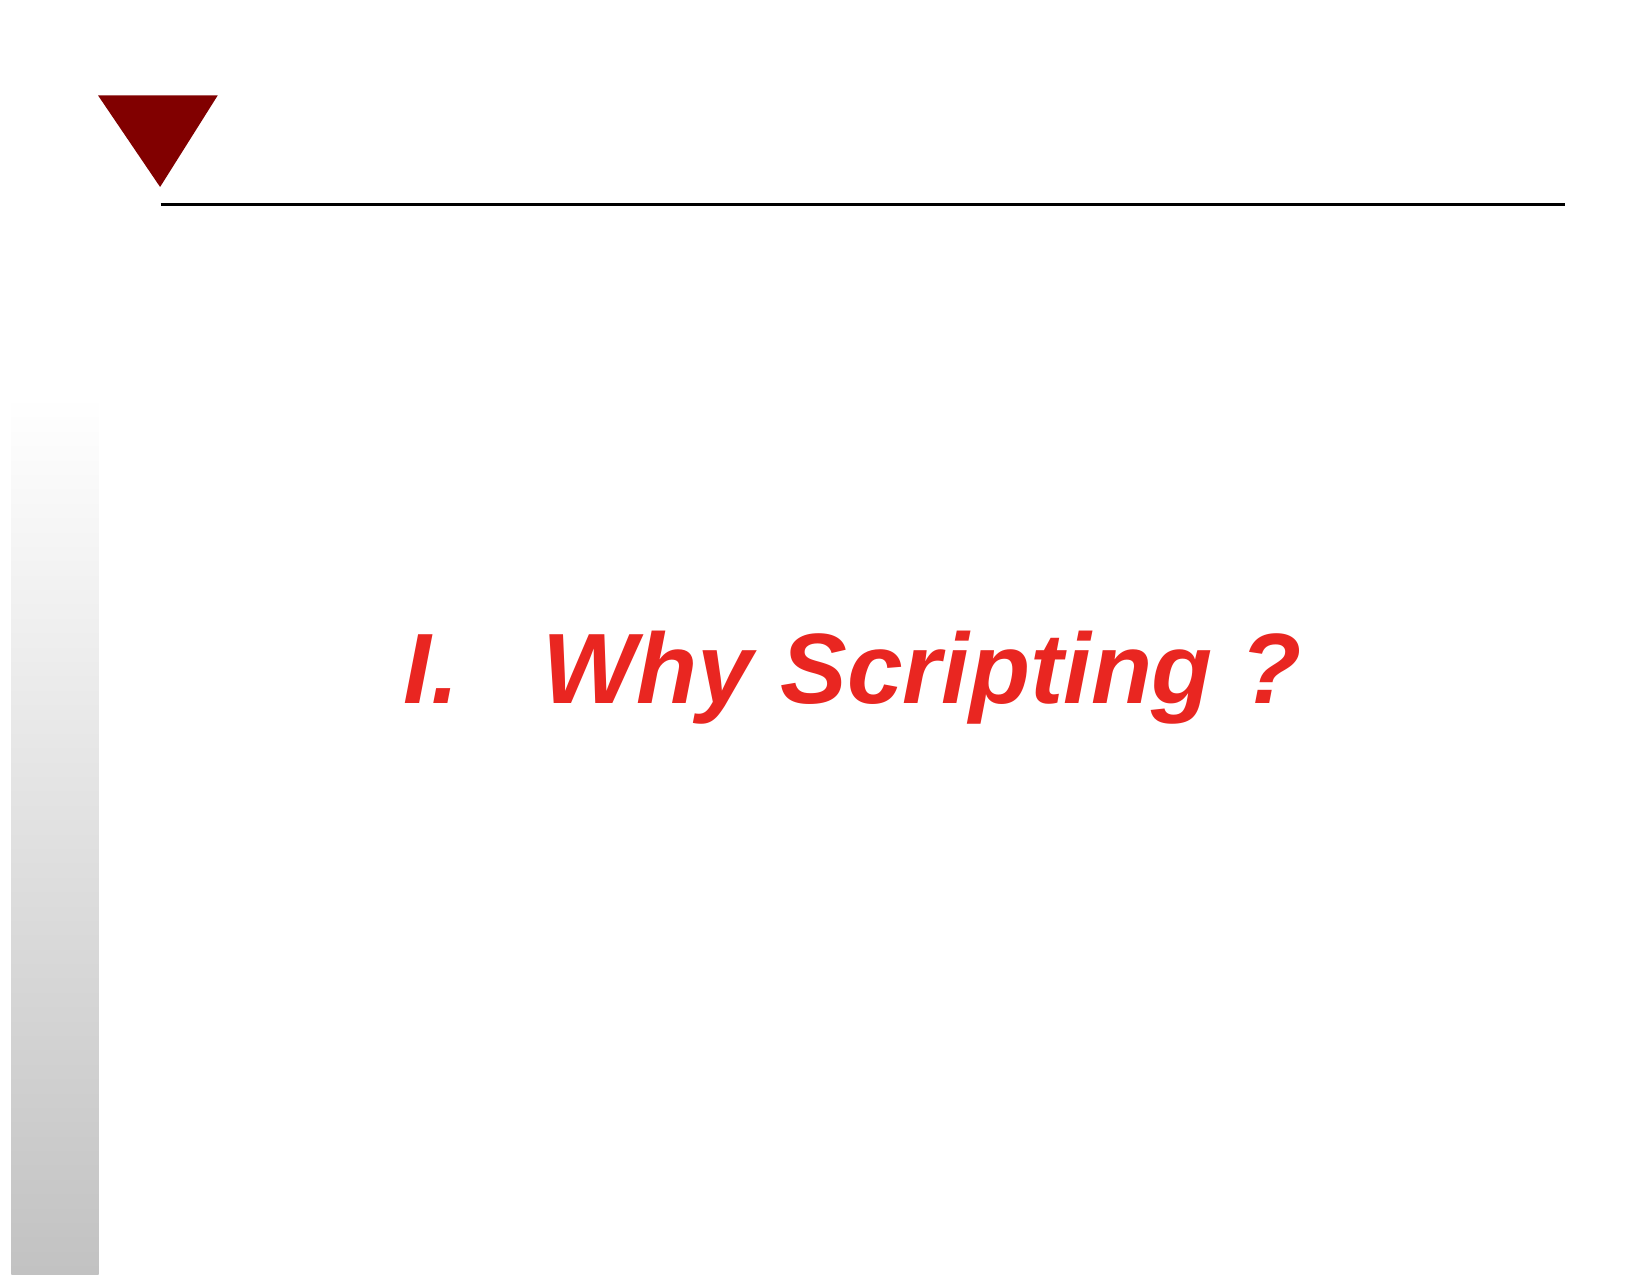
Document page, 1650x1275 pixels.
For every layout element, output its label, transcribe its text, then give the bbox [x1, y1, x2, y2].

text_box I. Why Scripting ? [388, 596, 1318, 732]
text_box [98, 95, 218, 187]
text_box [11, 396, 99, 1275]
